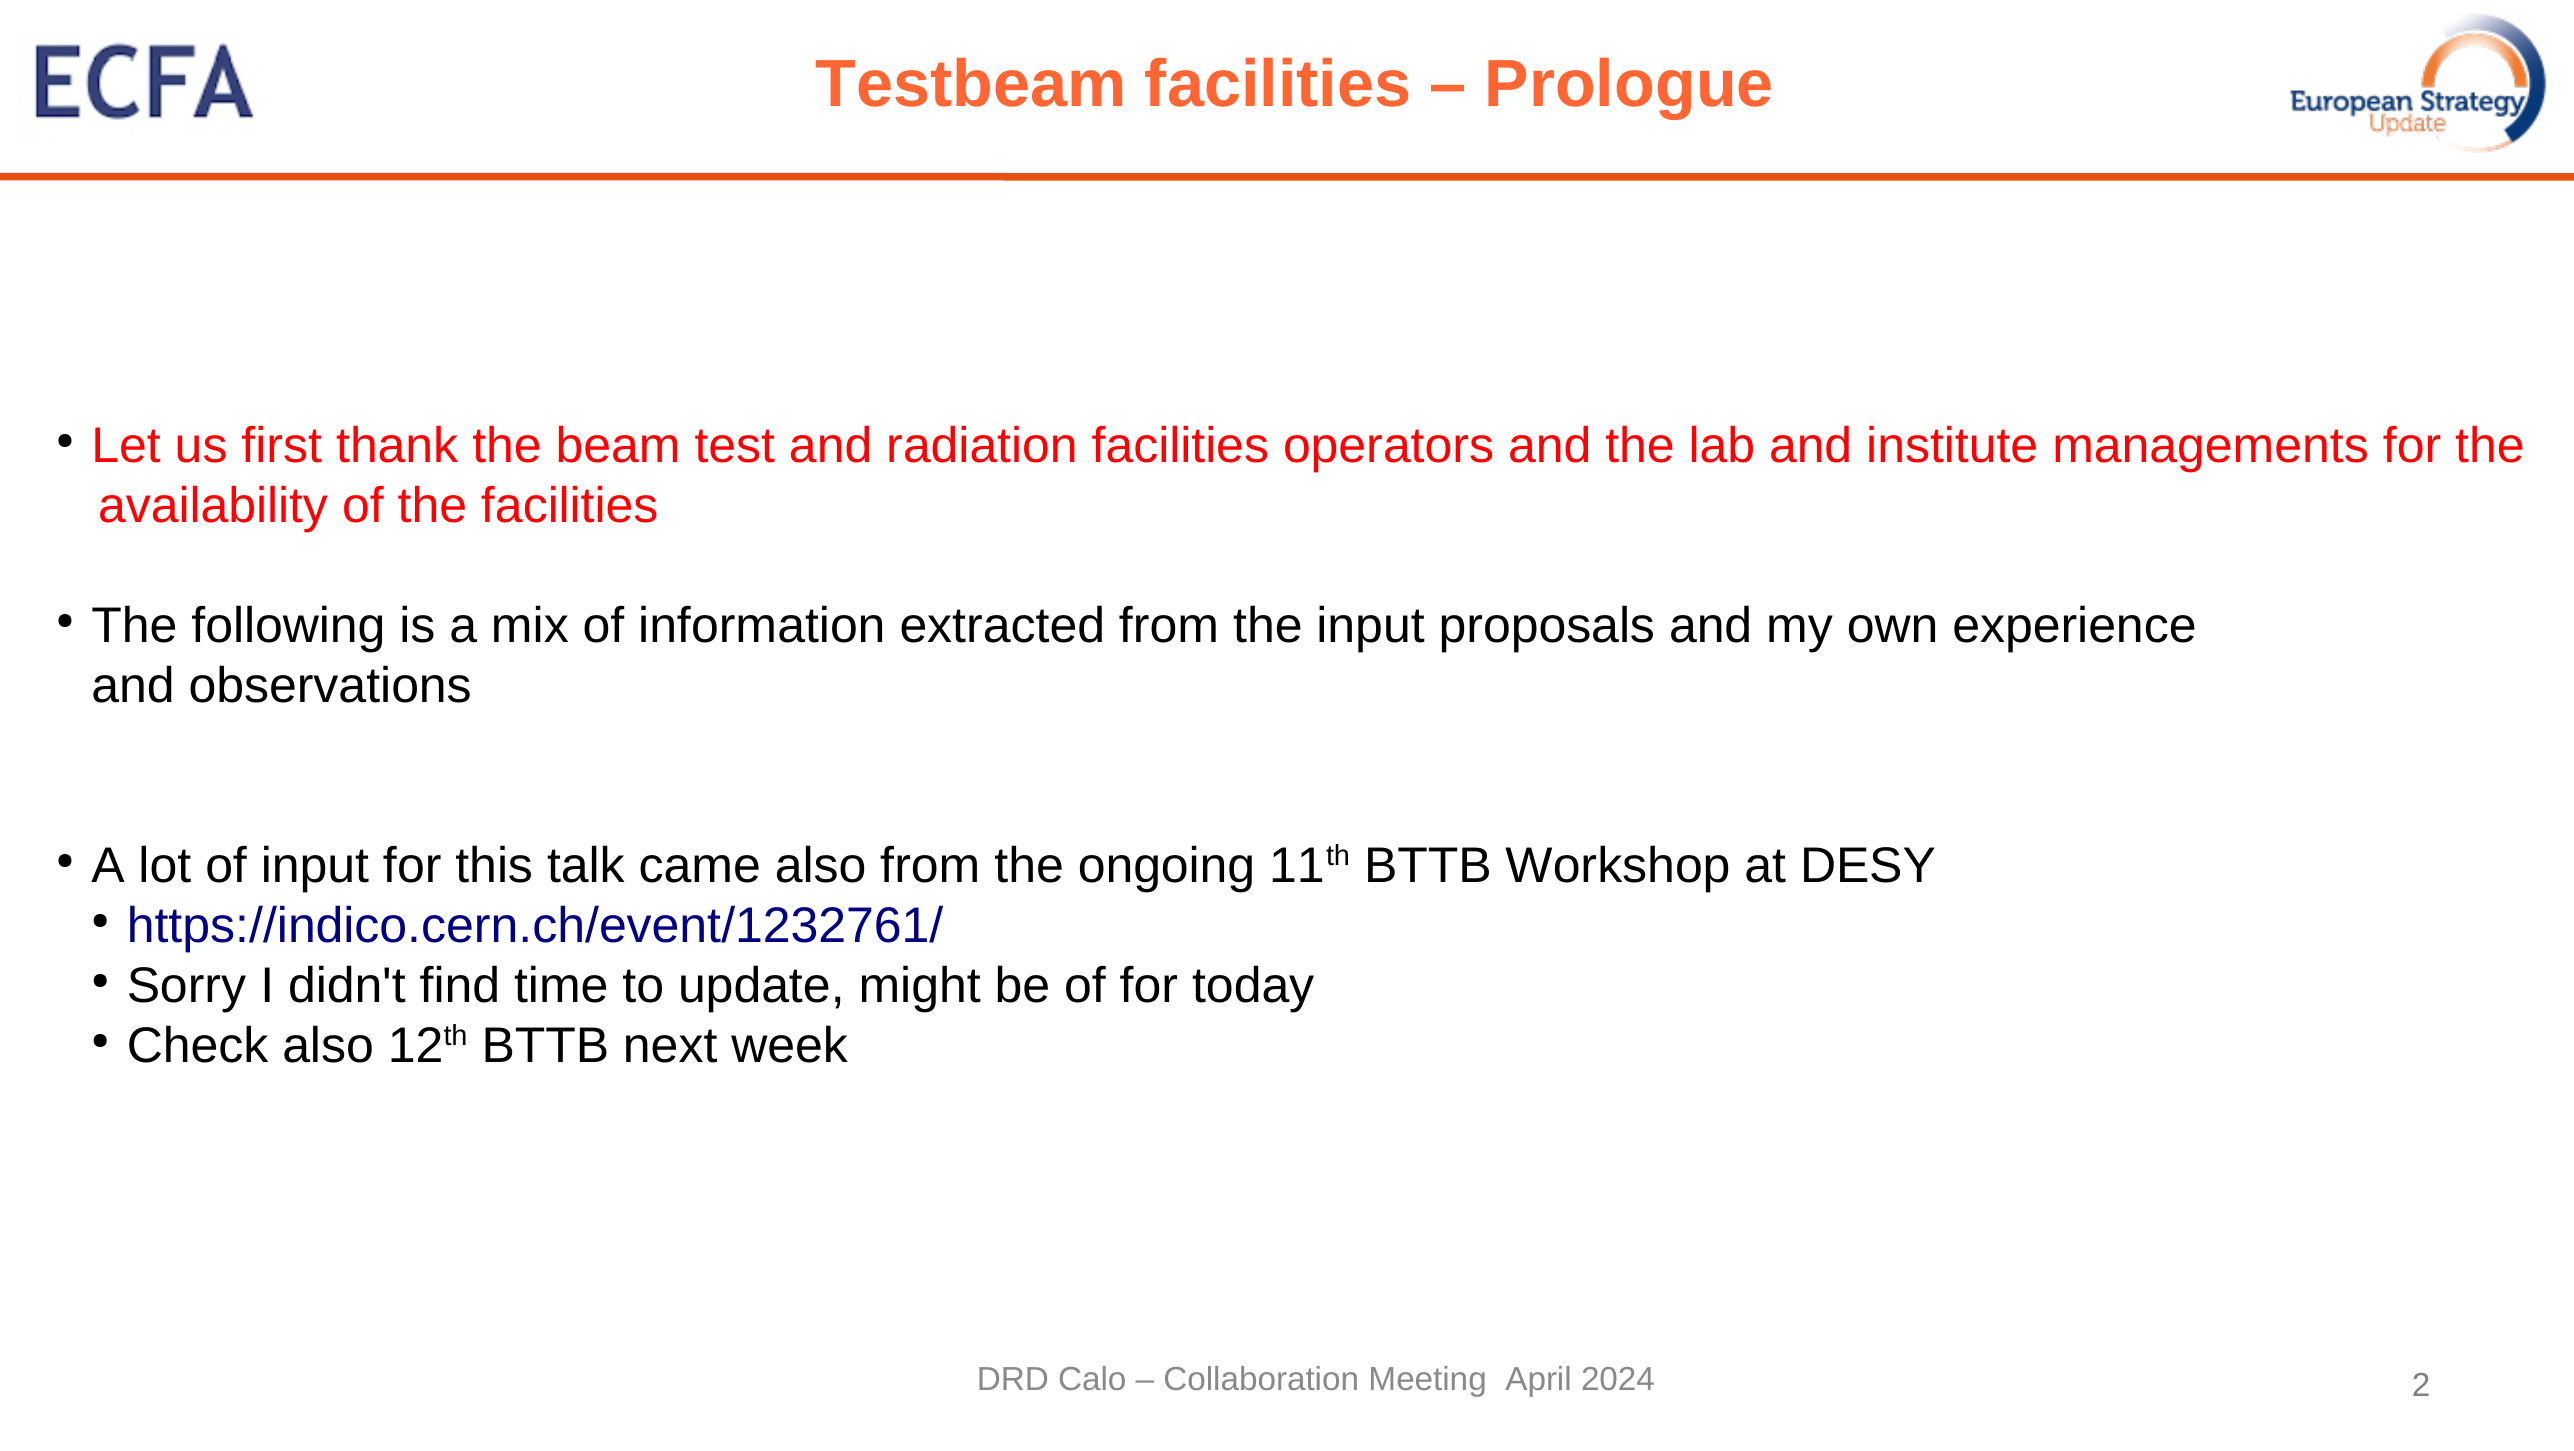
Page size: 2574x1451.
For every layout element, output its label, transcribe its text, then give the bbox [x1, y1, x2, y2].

picture [2289, 0, 2548, 217]
title Testbeam facilities – Prologue [222, 0, 2368, 168]
picture [18, 31, 222, 139]
text_box Let us first thank the beam test and radiation facilities operators and the lab and institute managements for the availability of the facilities The following is a mix of information extracted from the input proposals and my own experience and observations A lot of input for this talk came also from the ongoing 11th BTTB Workshop at DESY https://indico.cern.ch/event/1232761/ Sorry I didn't find time to update, might be of for today Check also 12th BTTB next week [41, 405, 2556, 1200]
